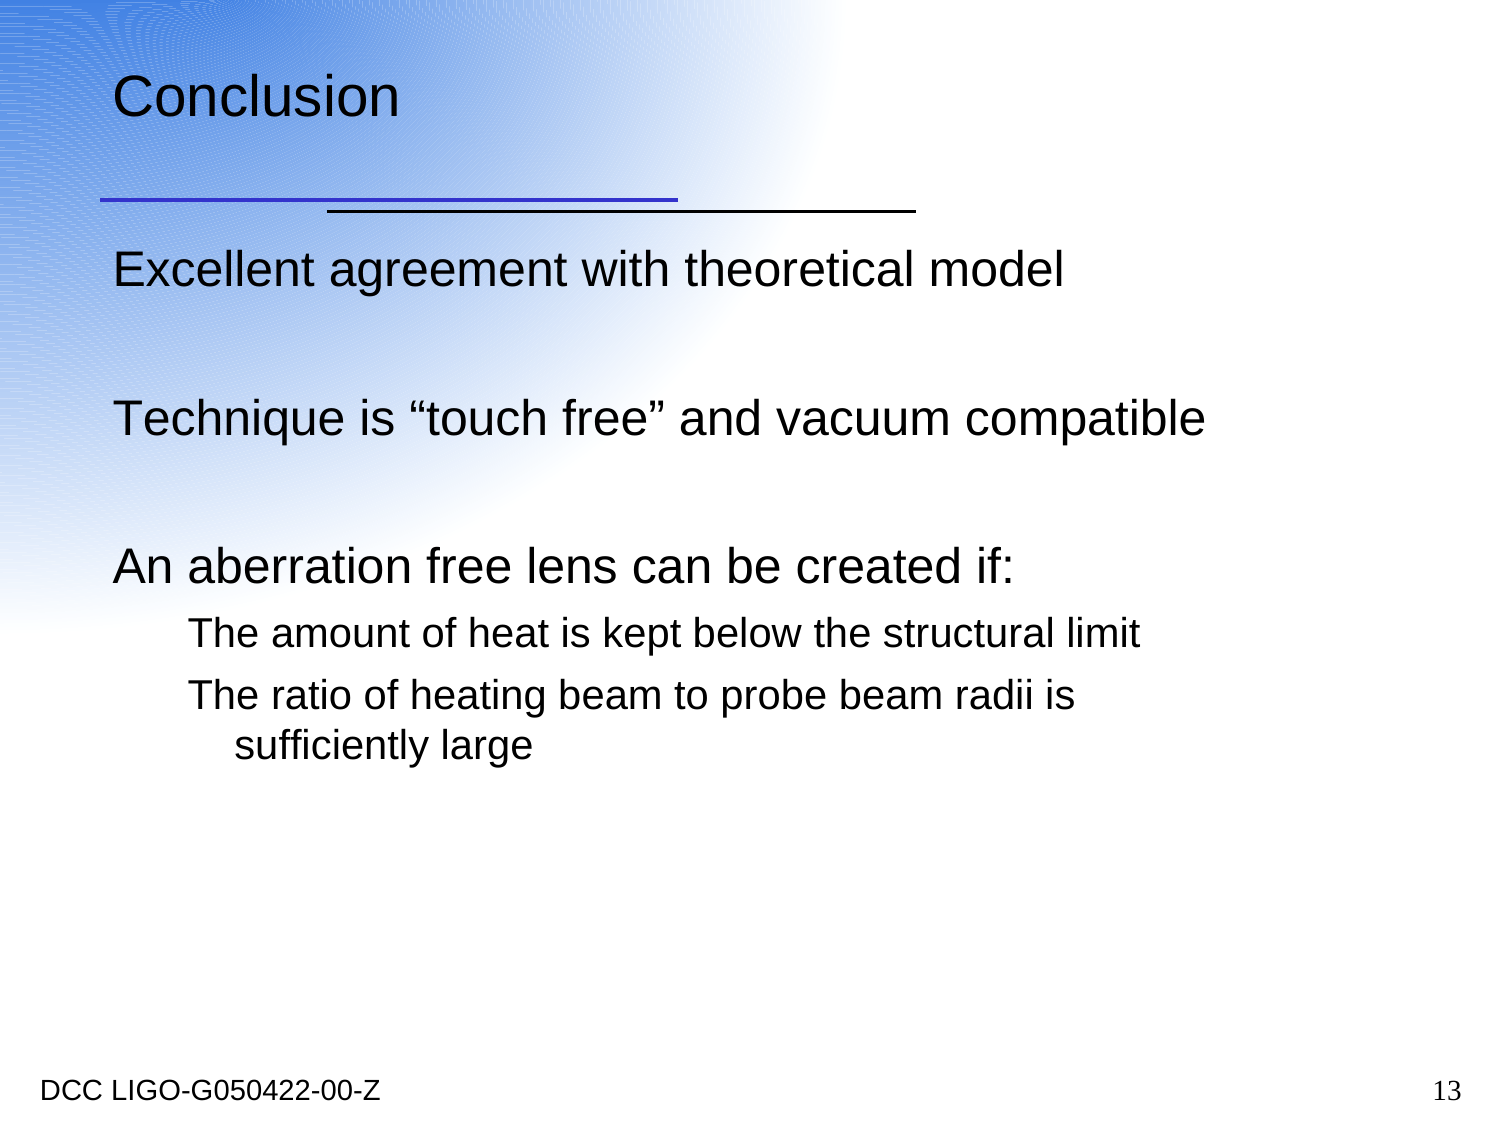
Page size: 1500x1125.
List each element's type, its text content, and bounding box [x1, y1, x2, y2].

list Excellent agreement with theoretical model Technique is “touch free” and vacuum compatible An aberration free lens can be created if: The amount of heat is kept below the structural limit The ratio of heating beam to probe beam radii is sufficiently large [112, 237, 1388, 1001]
title Conclusion [112, 24, 1388, 163]
